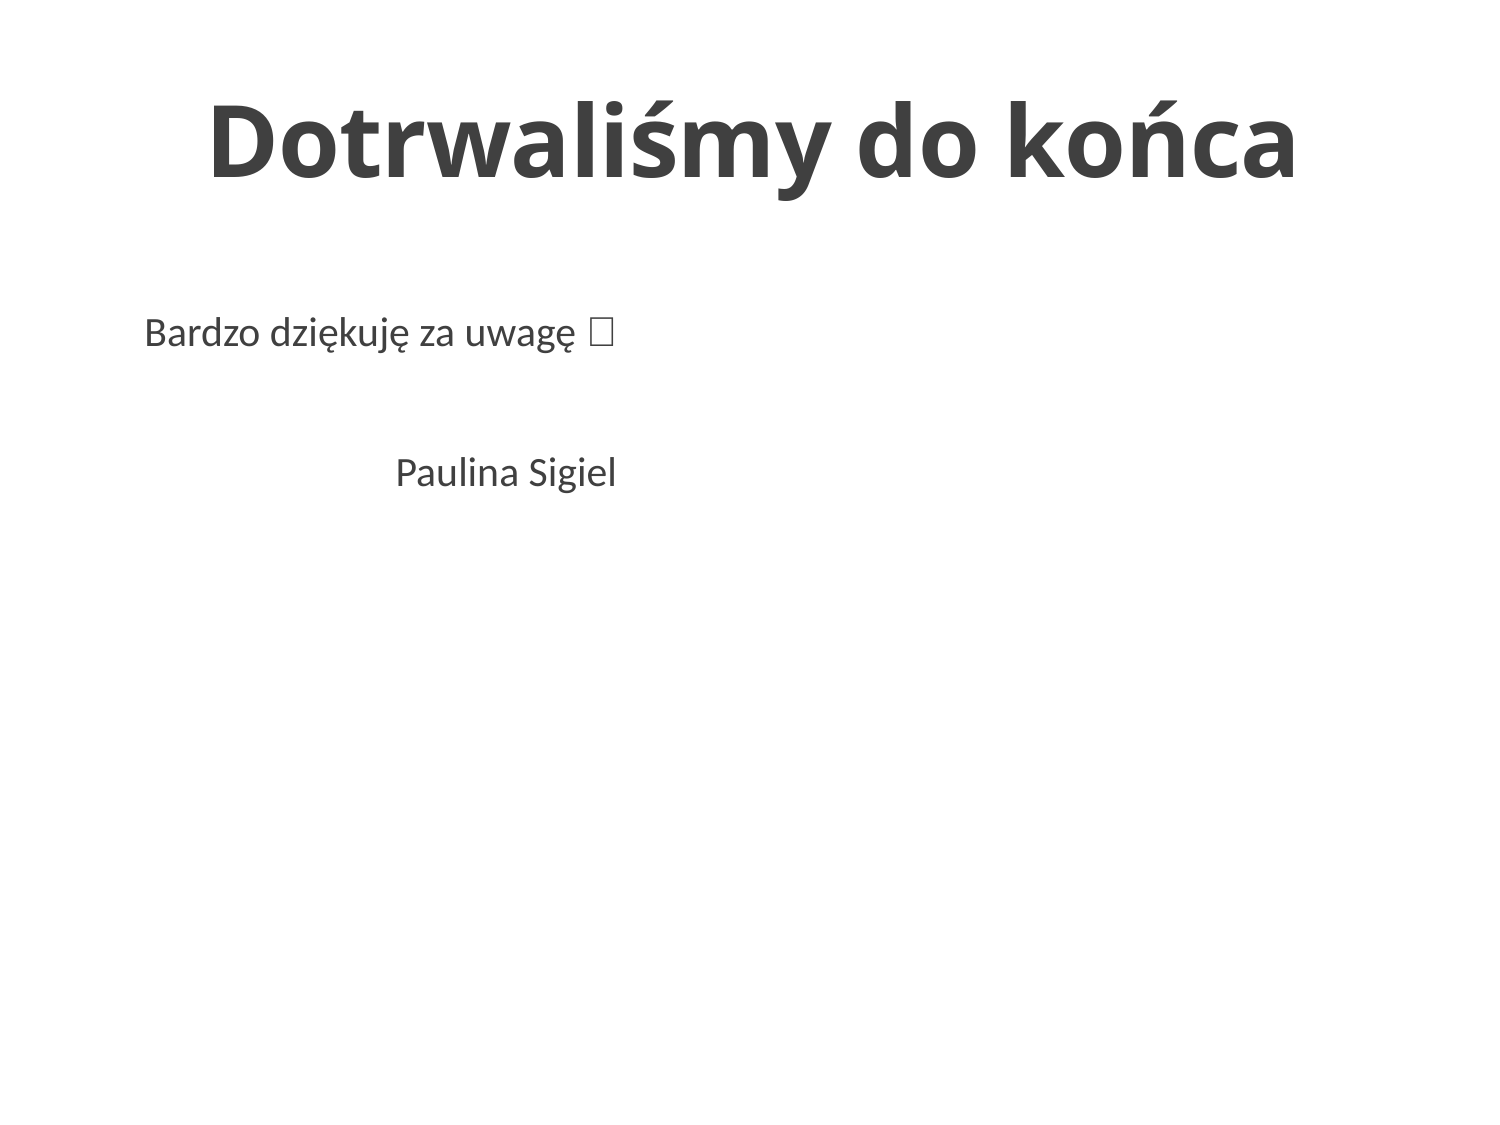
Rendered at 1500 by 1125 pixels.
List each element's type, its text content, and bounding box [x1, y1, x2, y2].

title Dotrwaliśmy do końca [135, 47, 1373, 205]
list Bardzo dziękuję za uwagę  Paulina Sigiel [135, 302, 1373, 963]
